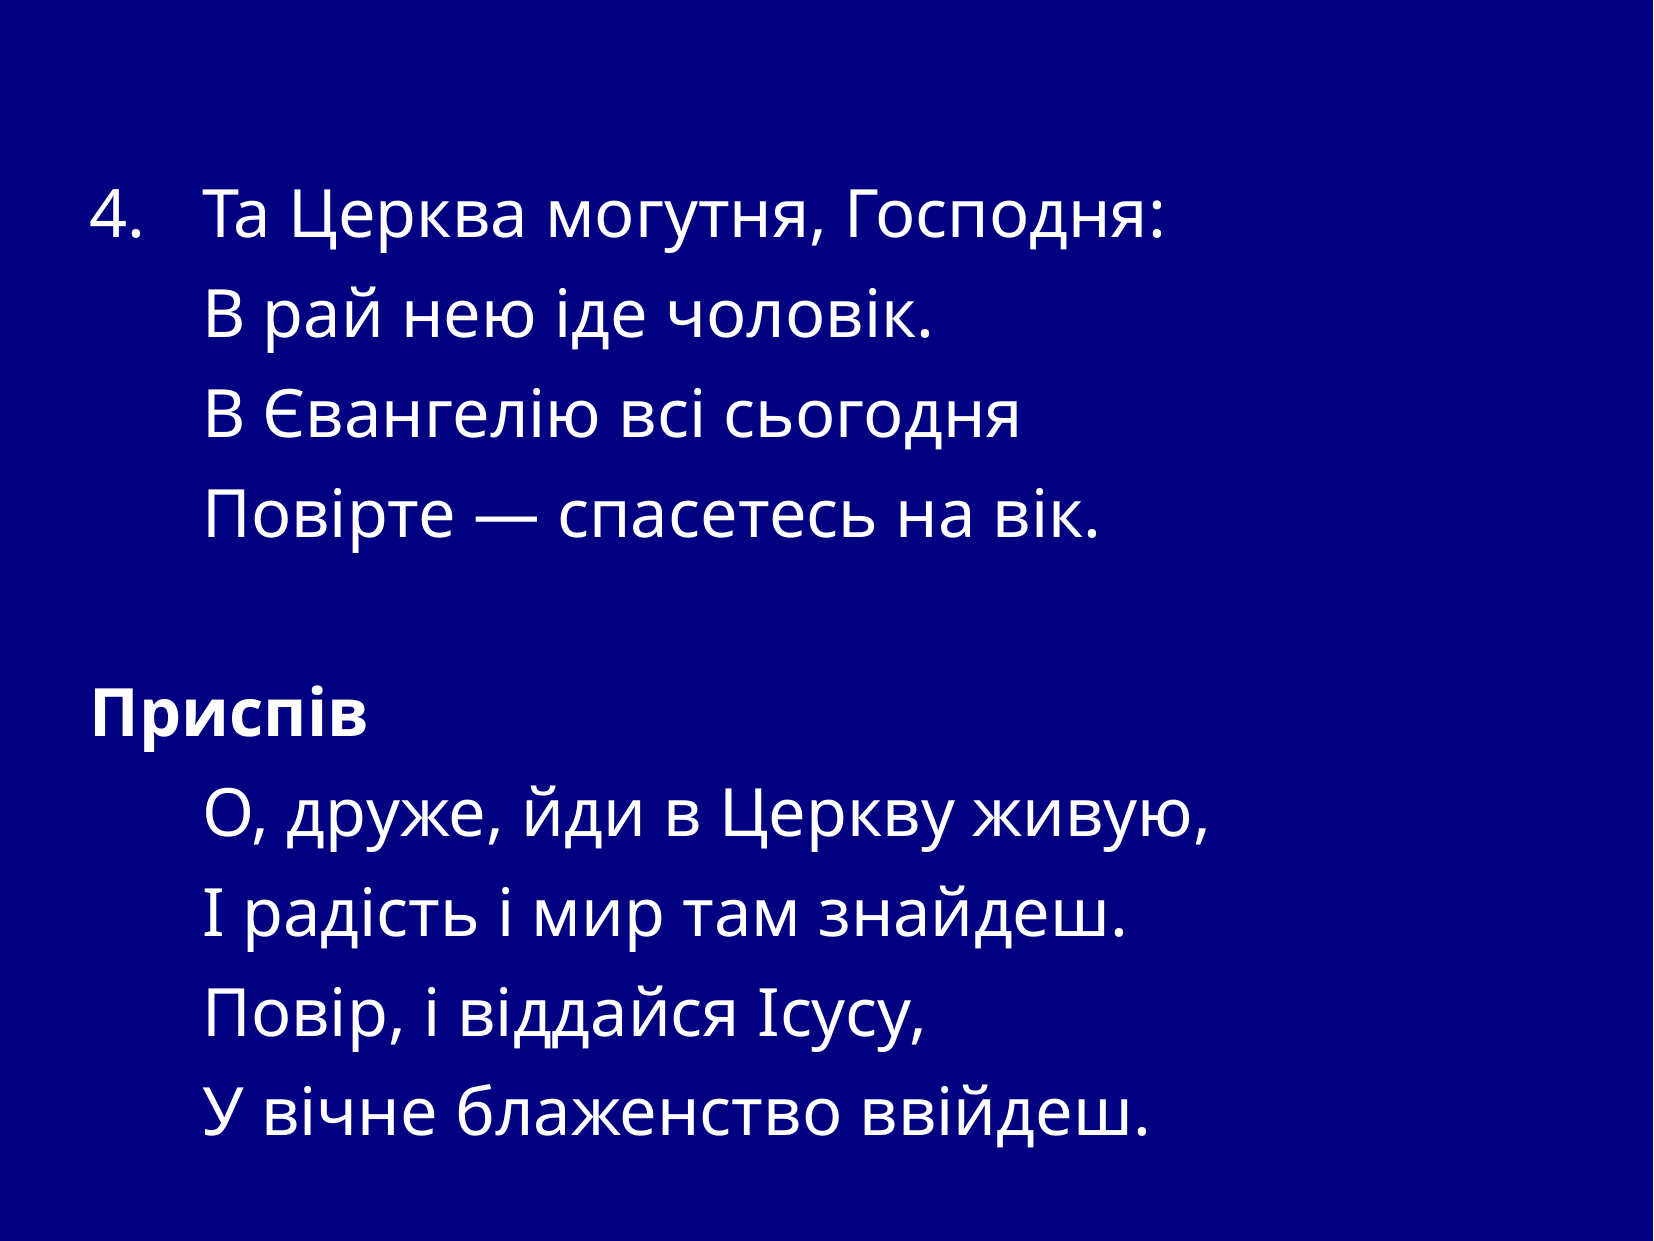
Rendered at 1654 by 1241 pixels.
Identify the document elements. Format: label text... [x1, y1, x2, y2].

text_box 4. Та Церква могутня, Господня: В рай нею іде чоловік. В Євангелію всі сьогодня Повірте ― спасетесь на вік. Приспів О, друже, йди в Церкву живую, І радість і мир там знайдеш. Повір, і віддайся Ісусу, У вічне блаженство ввійдеш. [75, 150, 1576, 1163]
